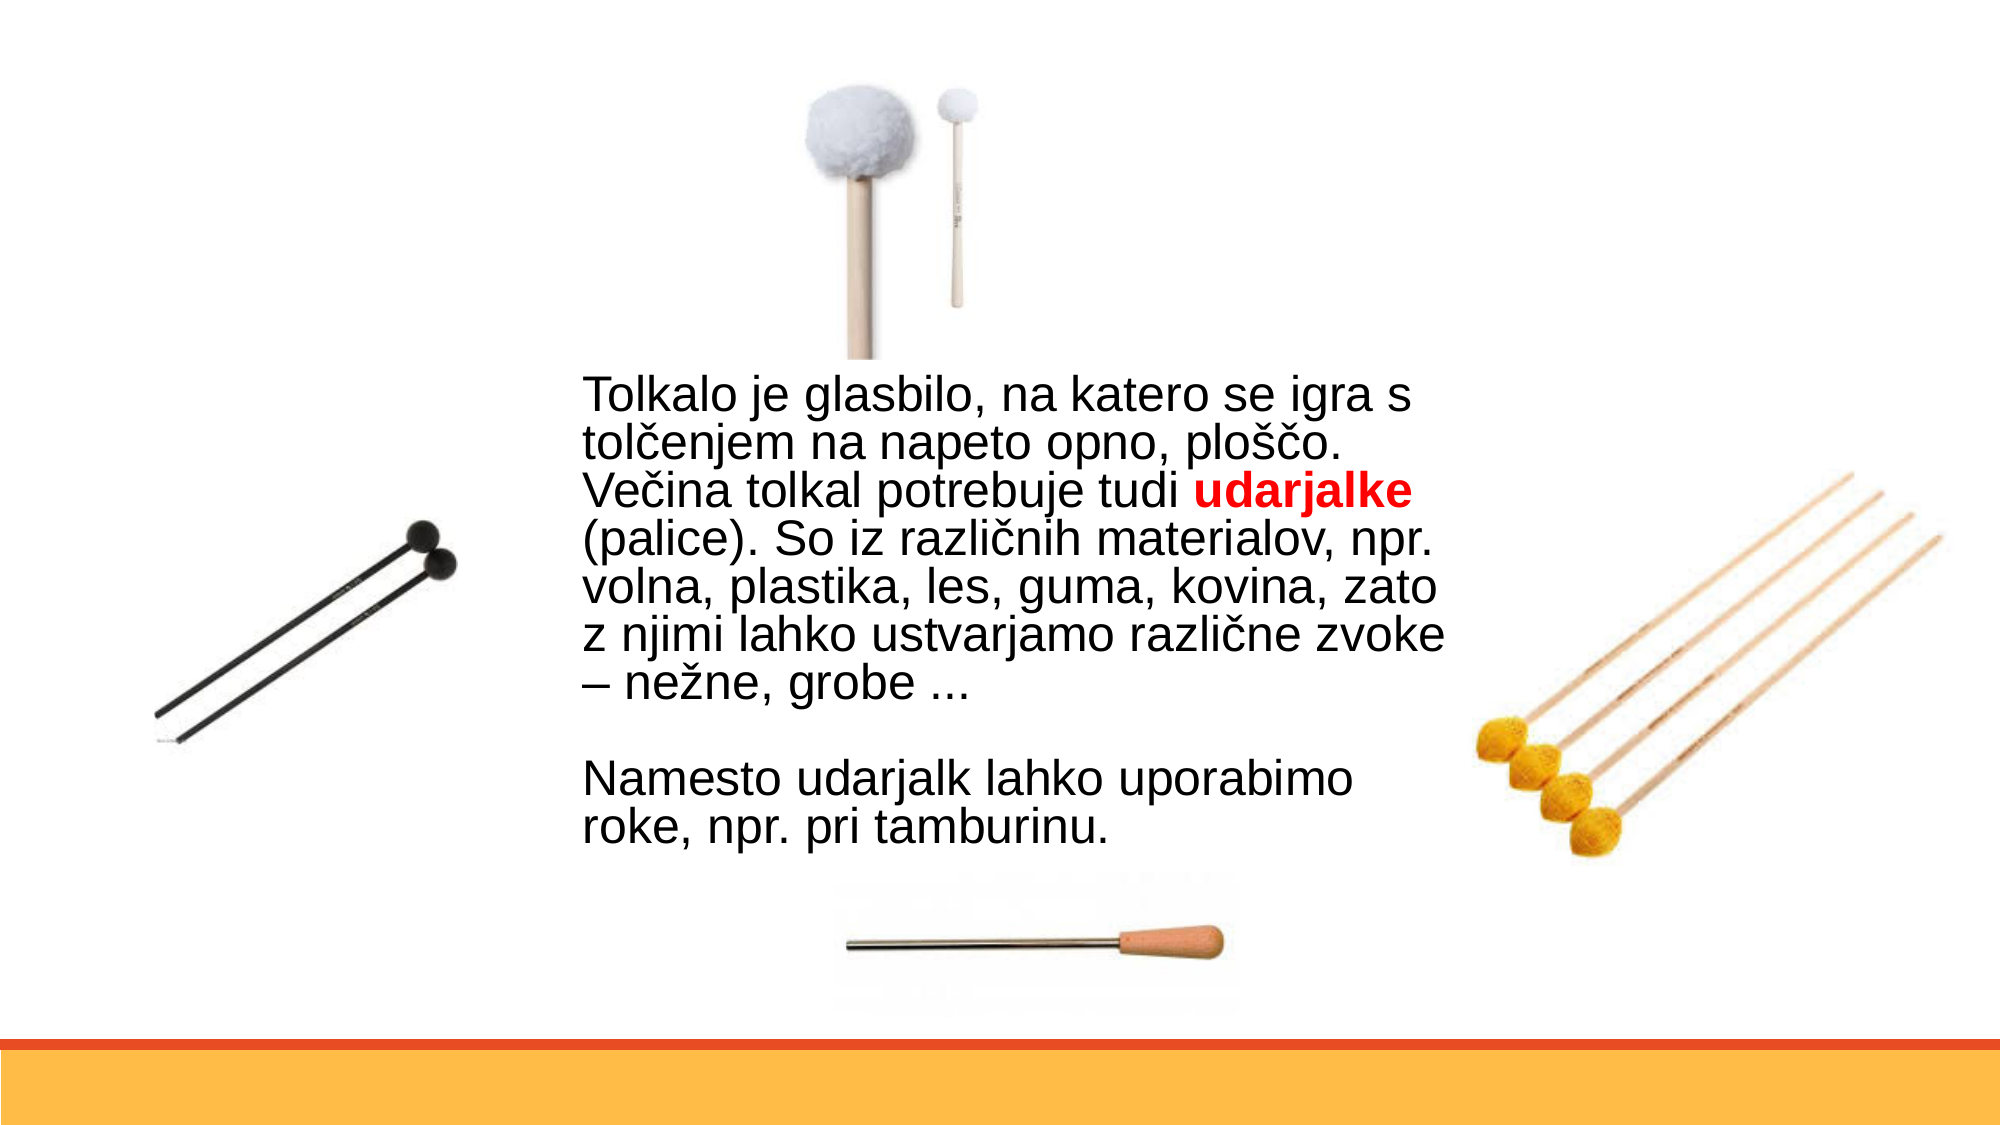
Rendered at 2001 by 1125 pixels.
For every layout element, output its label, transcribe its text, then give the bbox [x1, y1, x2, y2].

picture [834, 872, 1241, 1017]
picture [1456, 463, 1967, 866]
picture [154, 430, 458, 835]
picture [757, 79, 1038, 360]
text_box Tolkalo je glasbilo, na katero se igra s tolčenjem na napeto opno, ploščo. Večina tolkal potrebuje tudi udarjalke (palice). So iz različnih materialov, npr. volna, plastika, les, guma, kovina, zato z njimi lahko ustvarjamo različne zvoke – nežne, grobe ... Namesto udarjalk lahko uporabimo roke, npr. pri tamburinu. [568, 366, 1468, 861]
